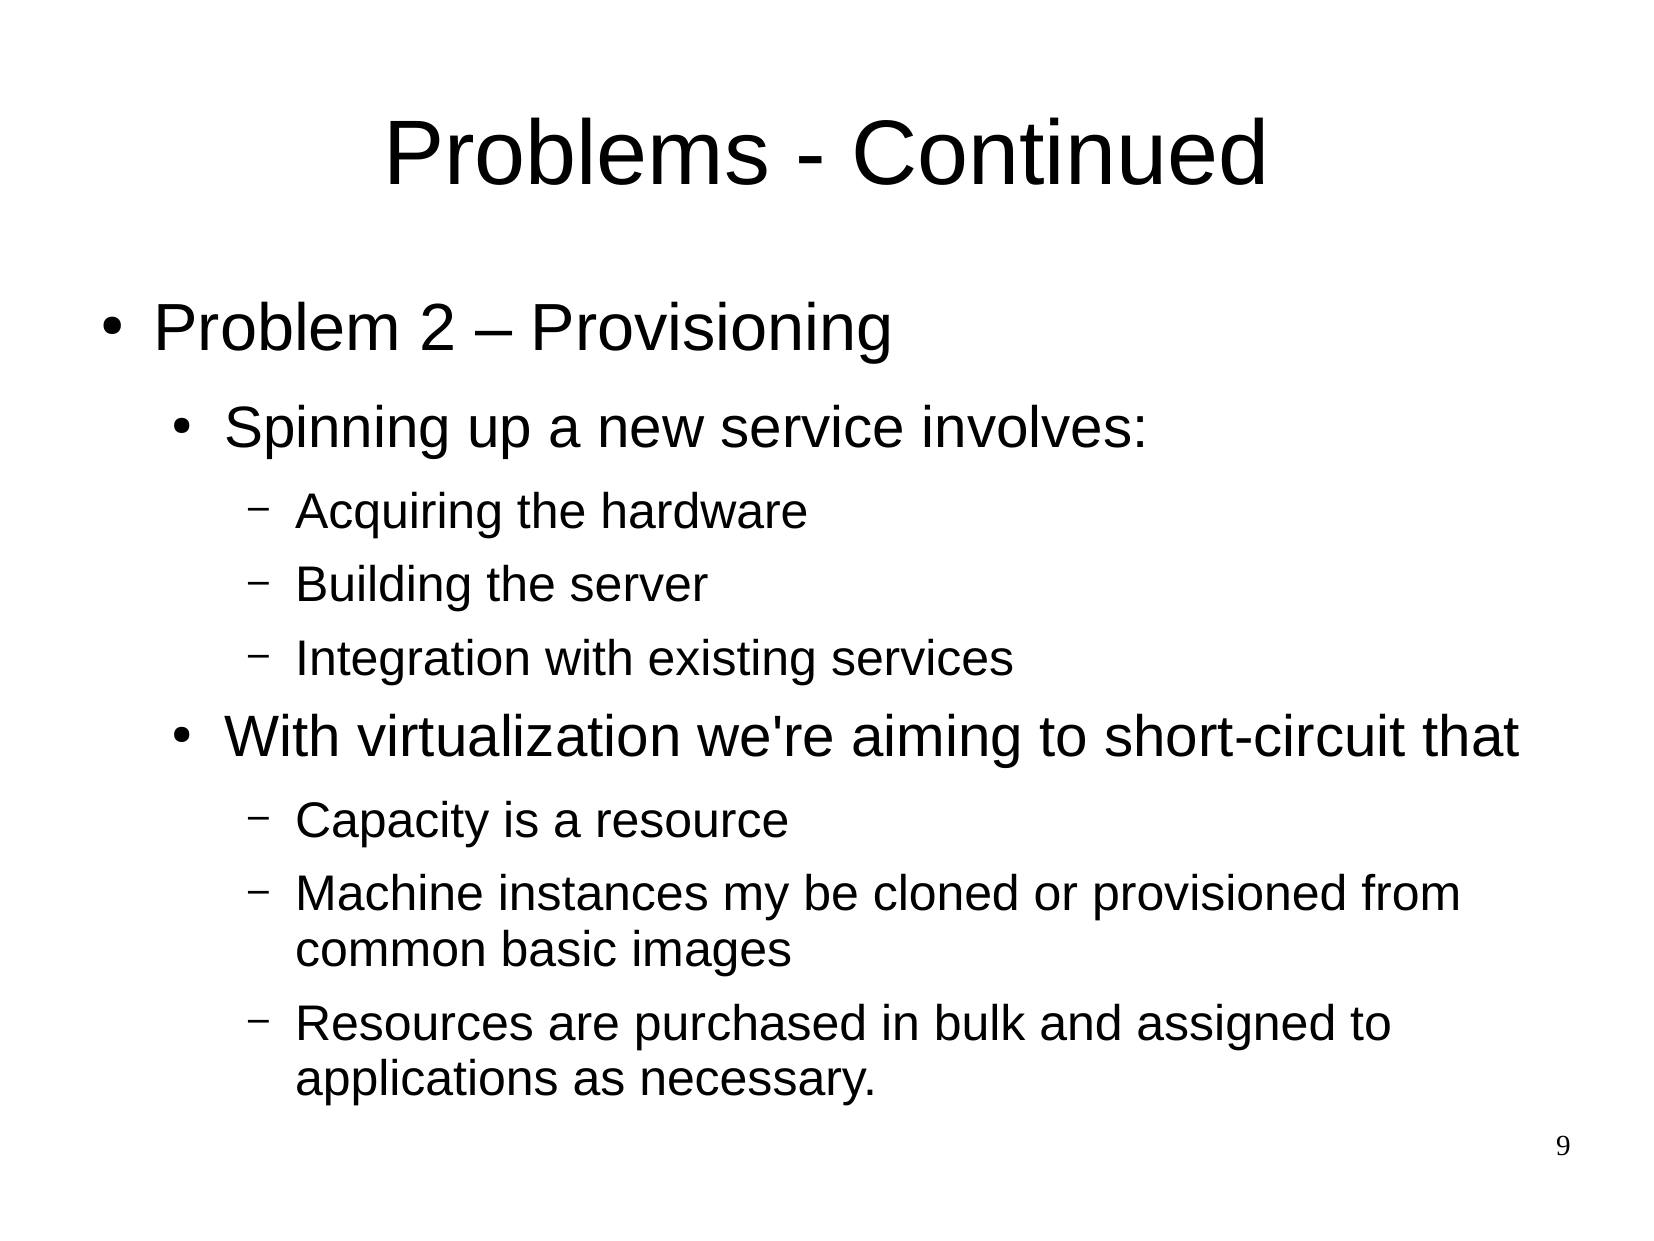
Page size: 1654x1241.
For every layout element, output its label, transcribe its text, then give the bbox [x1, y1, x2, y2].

list Problem 2 – Provisioning Spinning up a new service involves: Acquiring the hardware Building the server Integration with existing services With virtualization we're aiming to short-circuit that Capacity is a resource Machine instances my be cloned or provisioned from common basic images Resources are purchased in bulk and assigned to applications as necessary. [82, 290, 1571, 1109]
title Problems - Continued [82, 49, 1571, 257]
